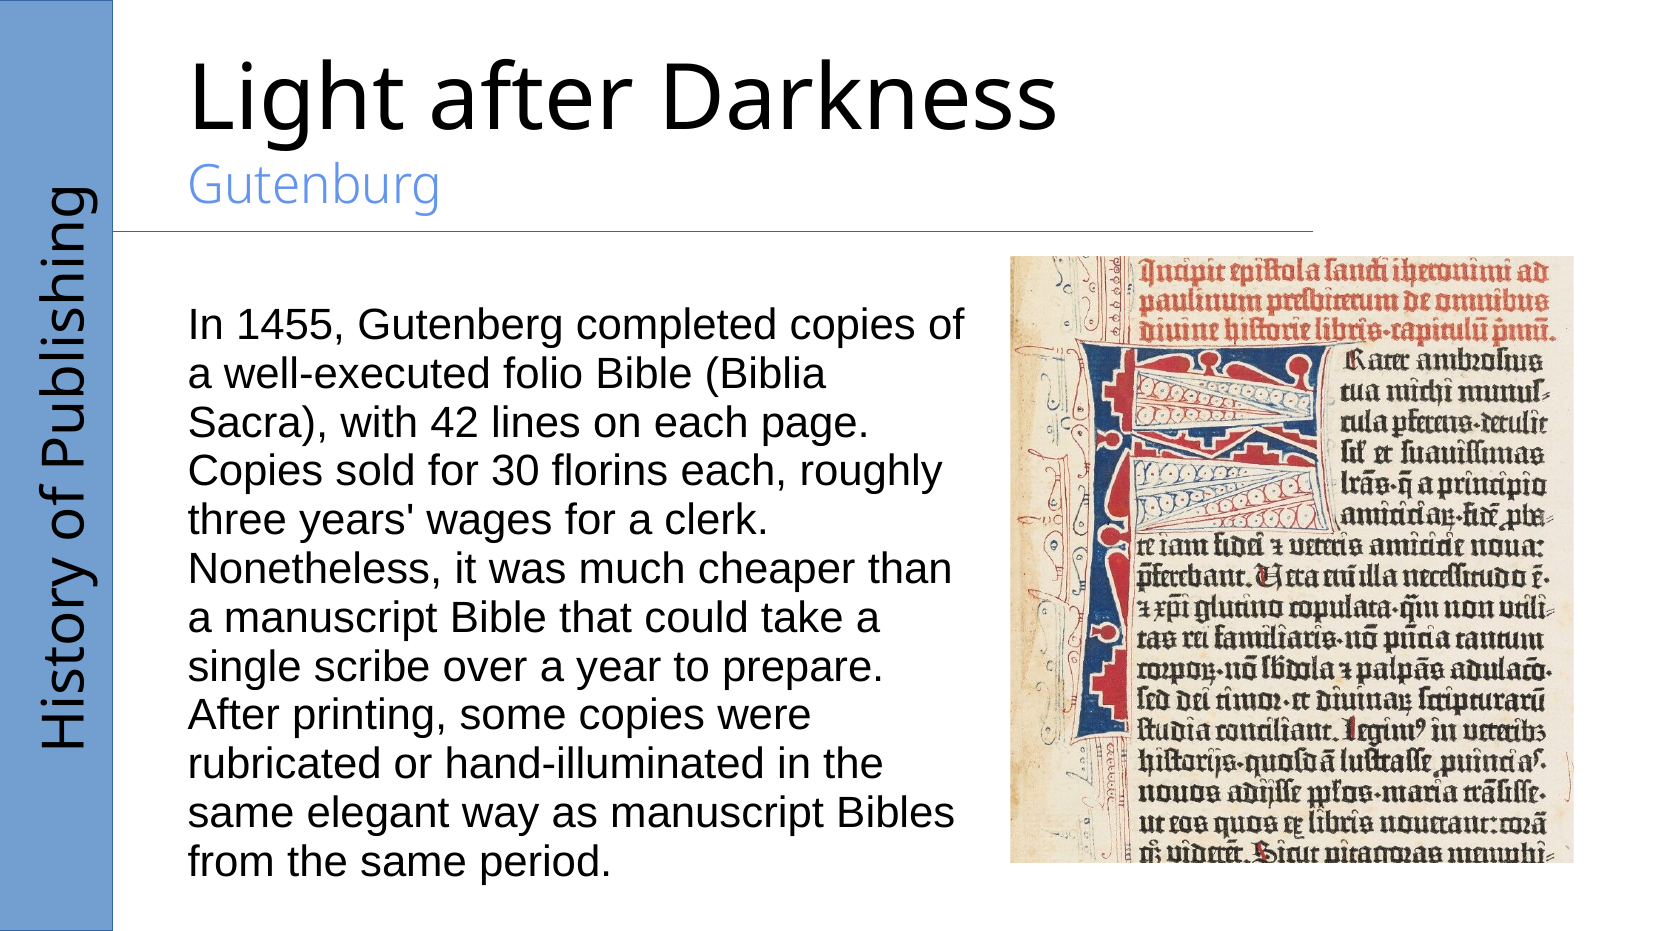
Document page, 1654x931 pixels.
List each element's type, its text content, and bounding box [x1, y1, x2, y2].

title Light after Darkness [187, 33, 1571, 125]
text_box In 1455, Gutenberg completed copies of a well-executed folio Bible (Biblia Sacra), with 42 lines on each page. Copies sold for 30 florins each, roughly three years' wages for a clerk. Nonetheless, it was much cheaper than a manuscript Bible that could take a single scribe over a year to prepare. After printing, some copies were rubricated or hand-illuminated in the same elegant way as manuscript Bibles from the same period. [187, 300, 976, 886]
title Gutenburg [187, 125, 1571, 239]
picture [1010, 256, 1574, 863]
text_box History of Publishing [13, 37, 105, 901]
text_box [0, 0, 113, 931]
